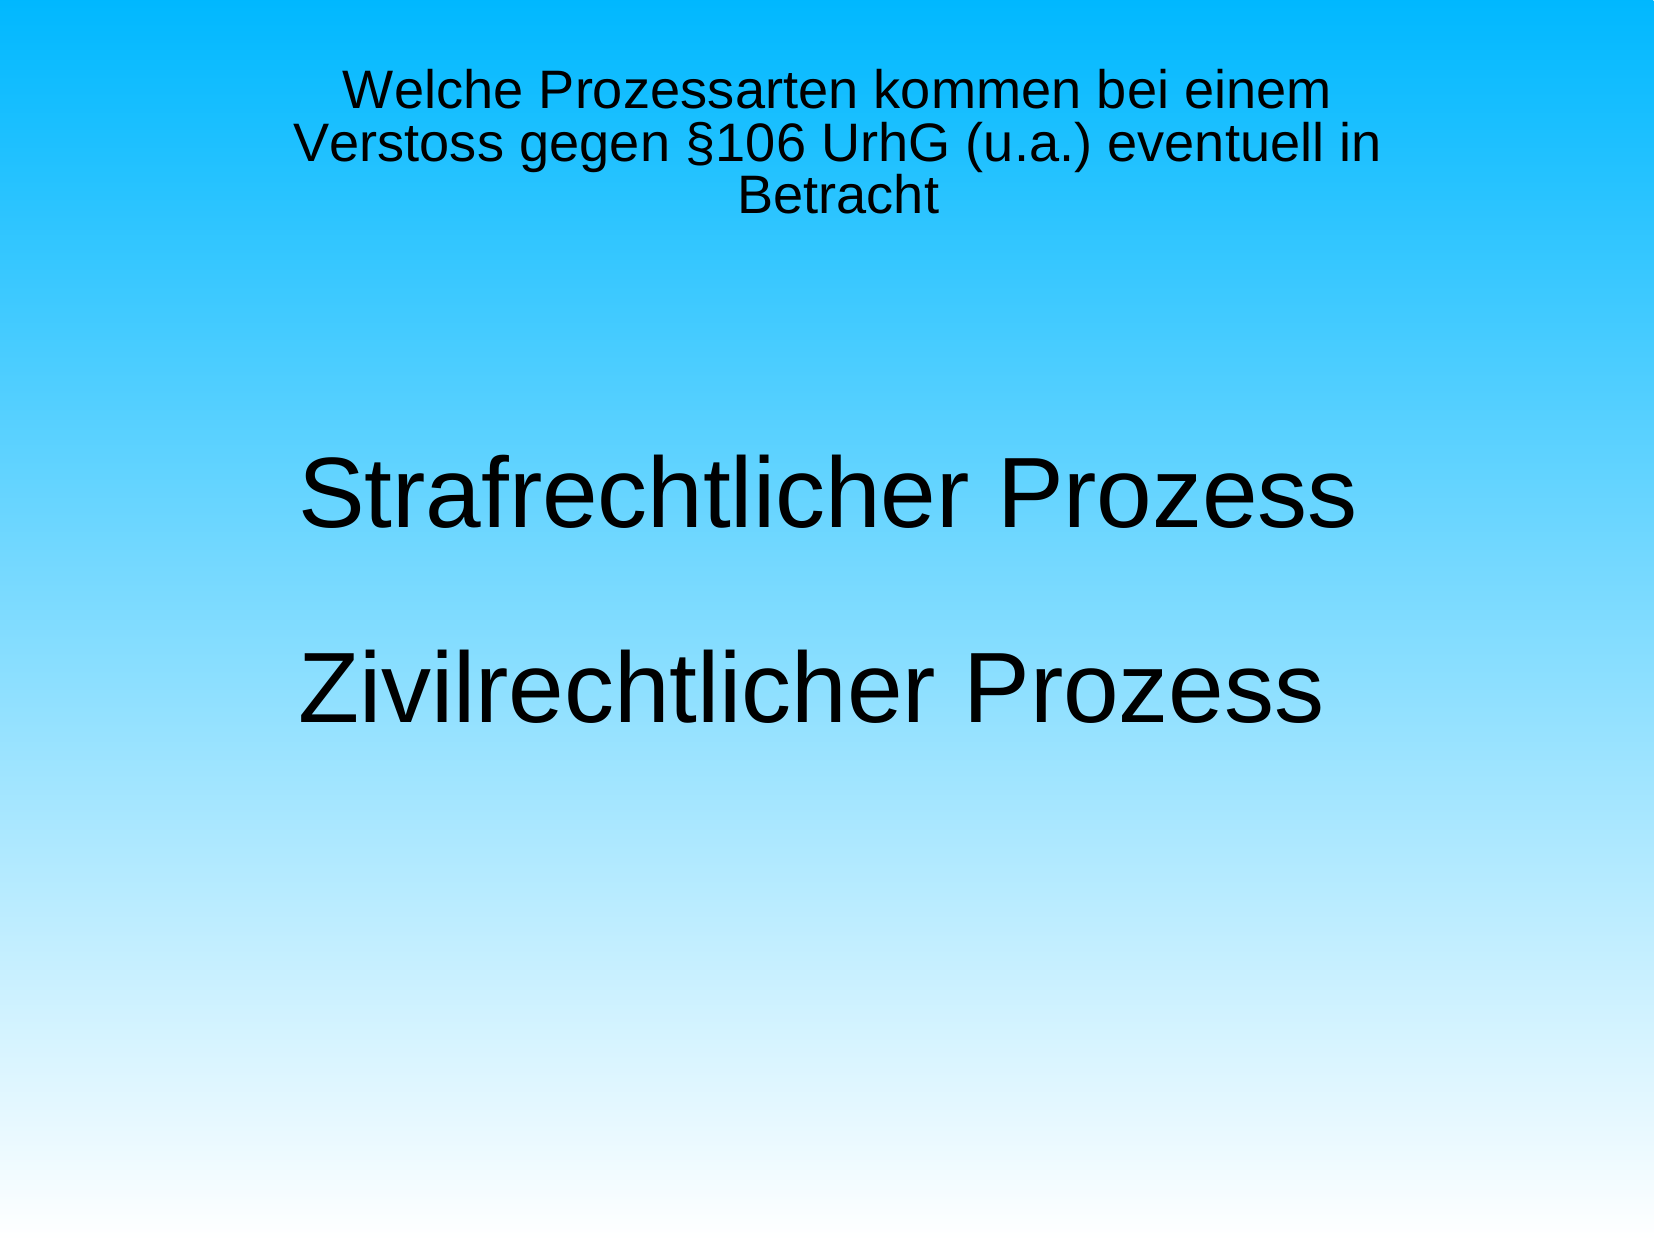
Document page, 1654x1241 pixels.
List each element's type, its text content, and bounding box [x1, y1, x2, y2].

text_box Strafrechtlicher Prozess Zivilrechtlicher Prozess [283, 442, 1374, 793]
text_box Welche Prozessarten kommen bei einem Verstoss gegen §106 UrhG (u.a.) eventuell in Betracht [171, 59, 1506, 196]
